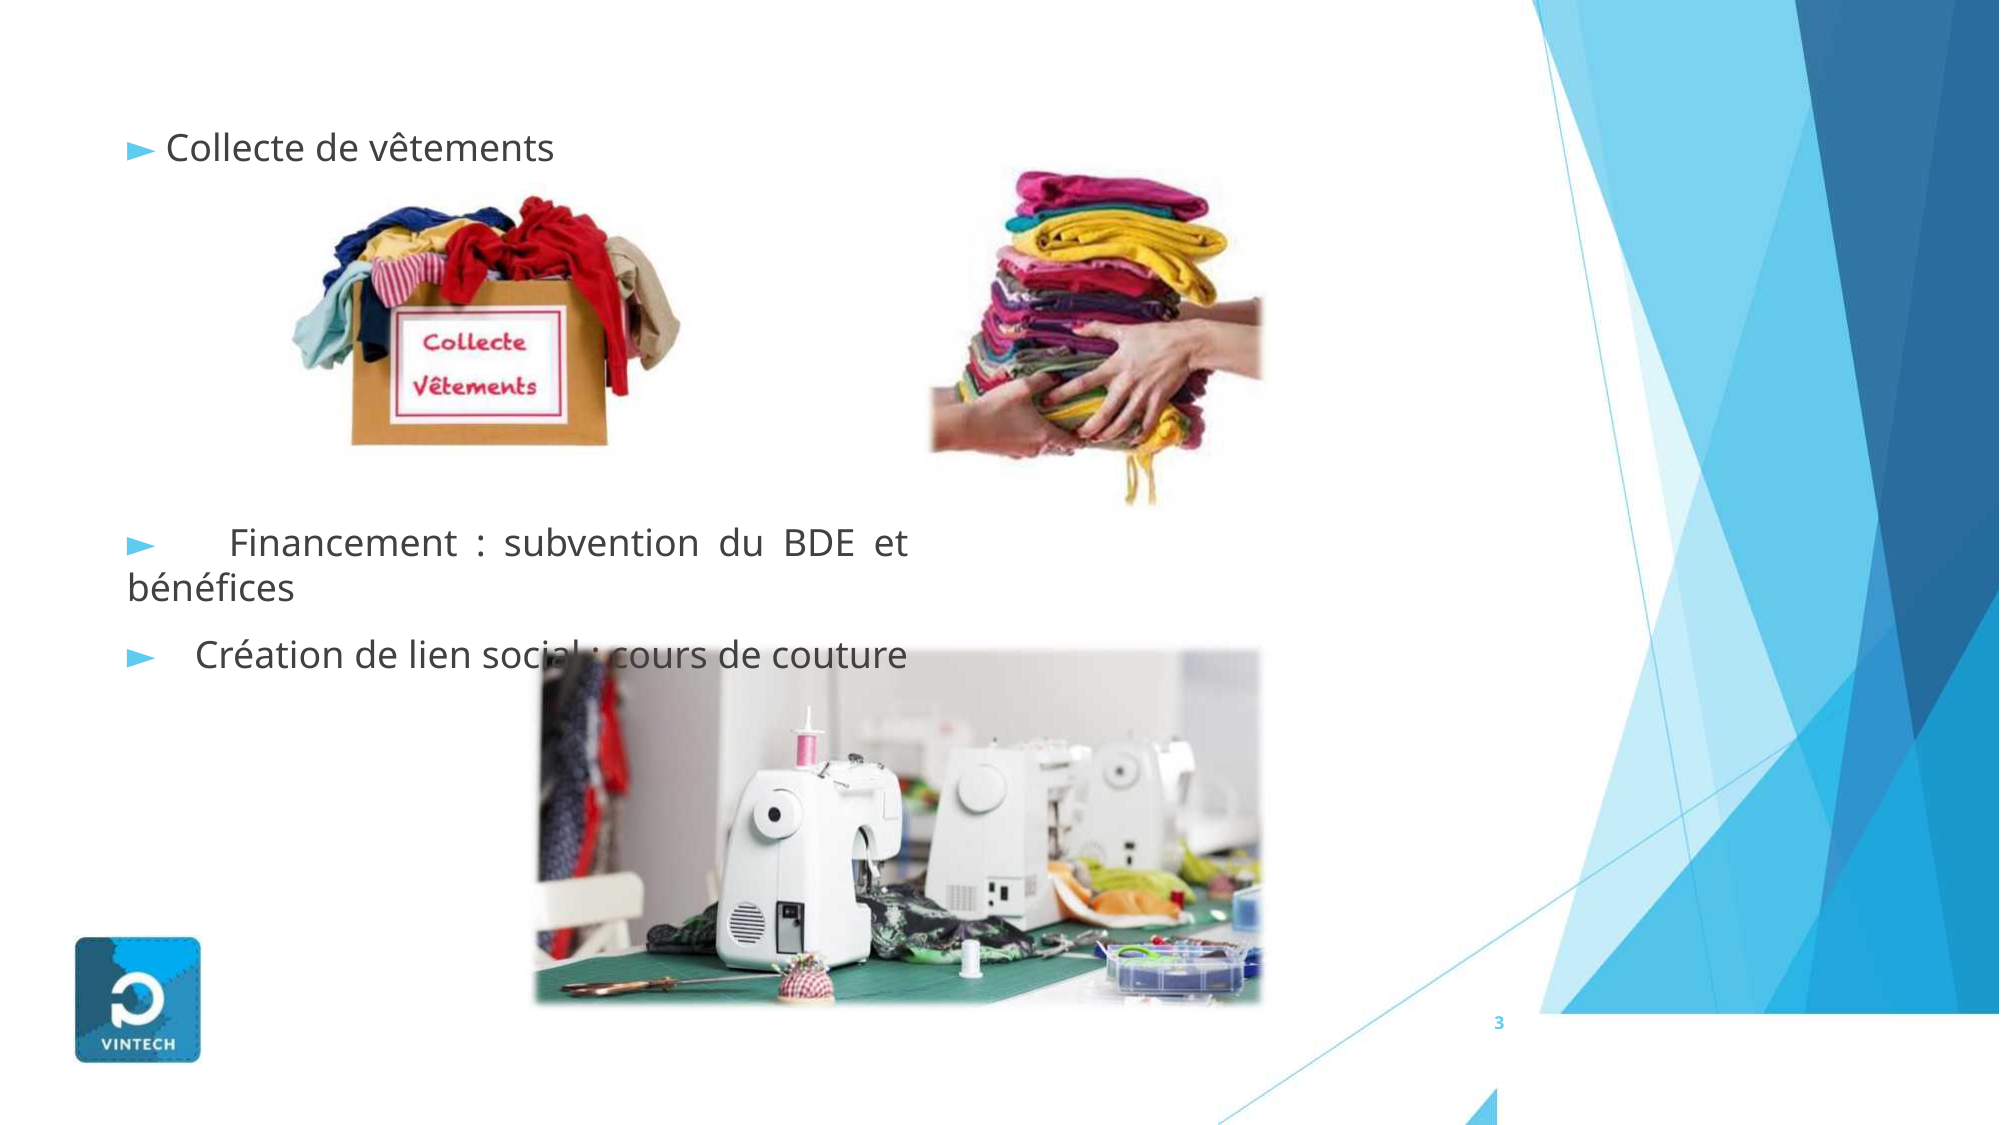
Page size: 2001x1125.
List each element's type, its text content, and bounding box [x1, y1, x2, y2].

picture [526, 1, 1999, 1125]
picture [73, 936, 203, 1066]
text_box ► Financement : subvention du BDE et bénéfices ► Création de lien social : cours de couture [127, 519, 968, 622]
picture [274, 182, 698, 472]
text_box 3 [1494, 1012, 1508, 1032]
picture [722, 650, 734, 666]
text_box ► Collecte de vêtements [127, 124, 564, 161]
